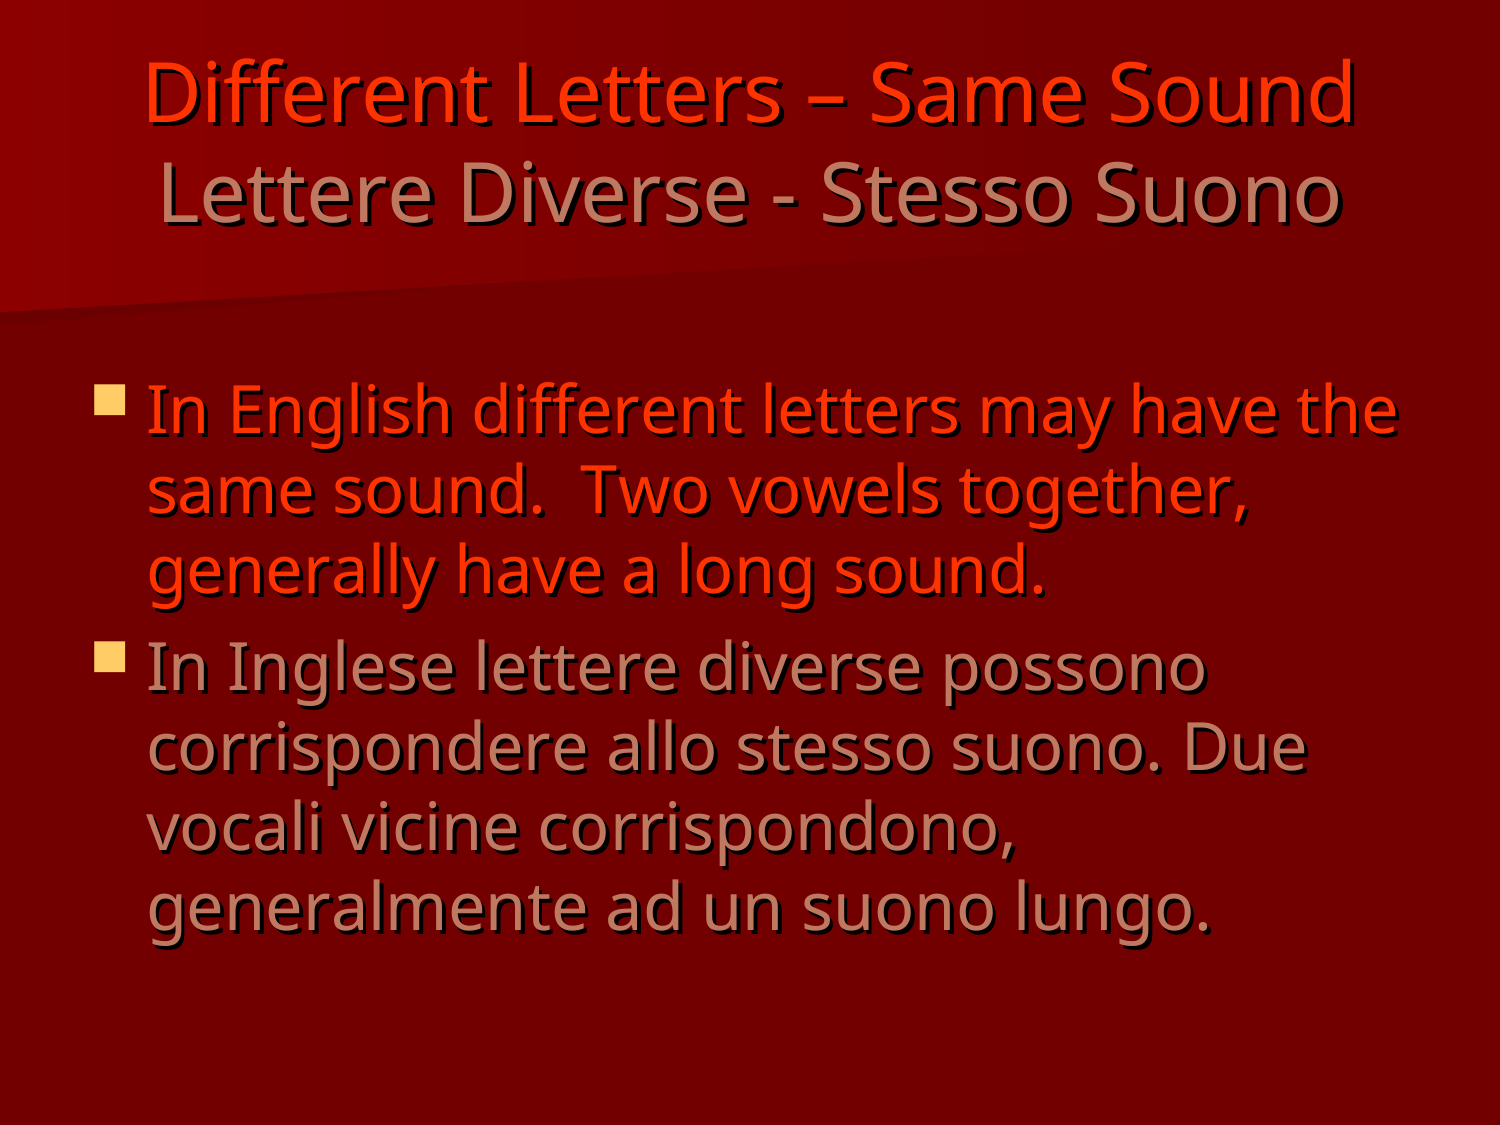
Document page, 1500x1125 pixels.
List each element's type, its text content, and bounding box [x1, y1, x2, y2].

list In English different letters may have the same sound. Two vowels together, generally have a long sound. In Inglese lettere diverse possono corrispondere allo stesso suono. Due vocali vicine corrispondono, generalmente ad un suono lungo. [75, 262, 1426, 1000]
title Different Letters – Same Sound Lettere Diverse - Stesso Suono [75, 45, 1426, 233]
